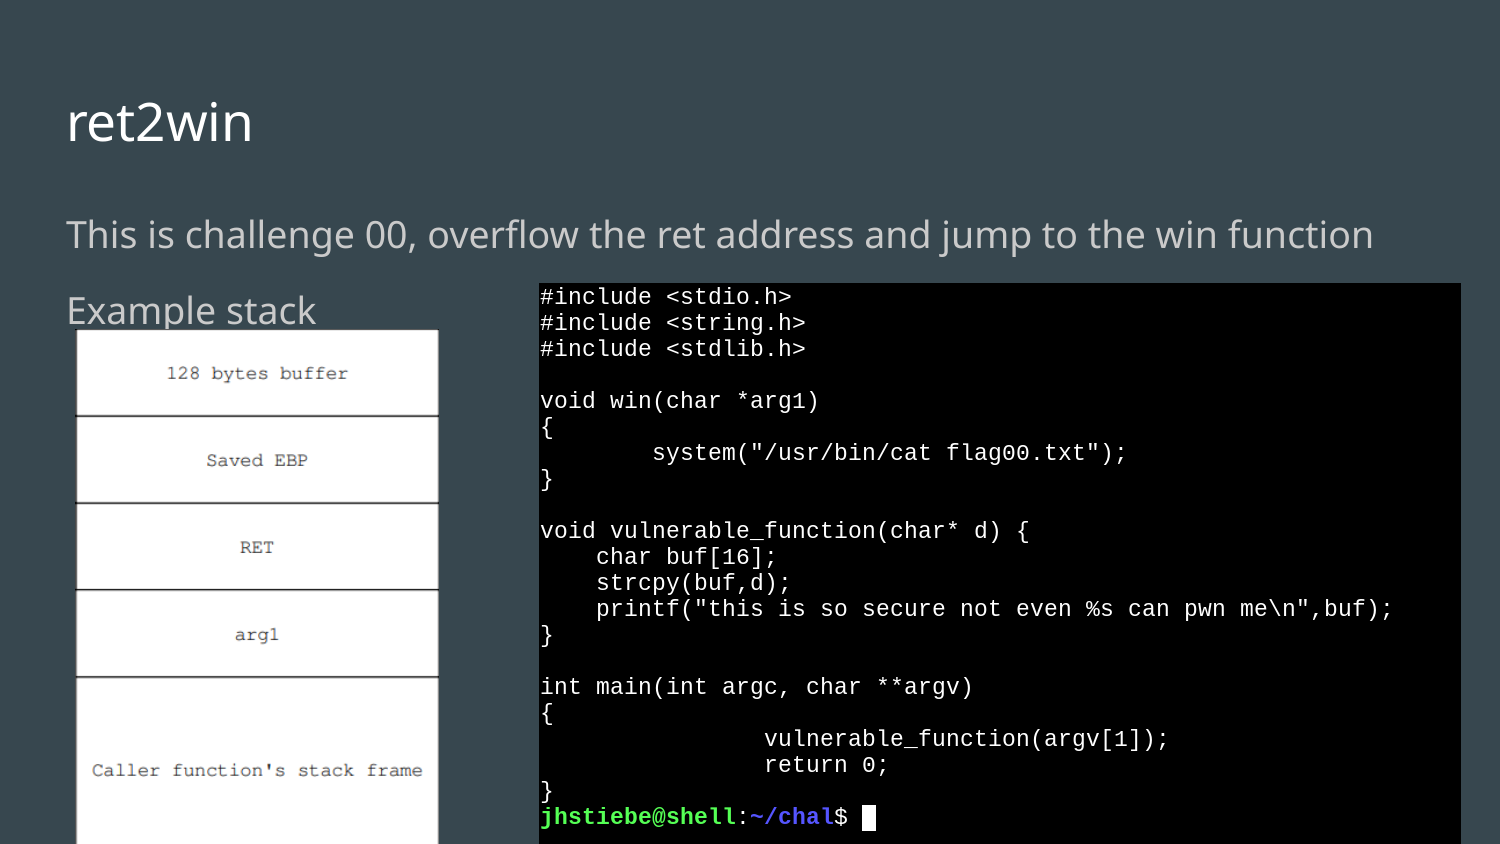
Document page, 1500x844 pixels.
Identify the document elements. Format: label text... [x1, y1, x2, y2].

list This is challenge 00, overflow the ret address and jump to the win function Example stack [51, 189, 1449, 750]
picture [539, 283, 1461, 844]
title ret2win [51, 72, 1449, 167]
picture [75, 329, 439, 844]
